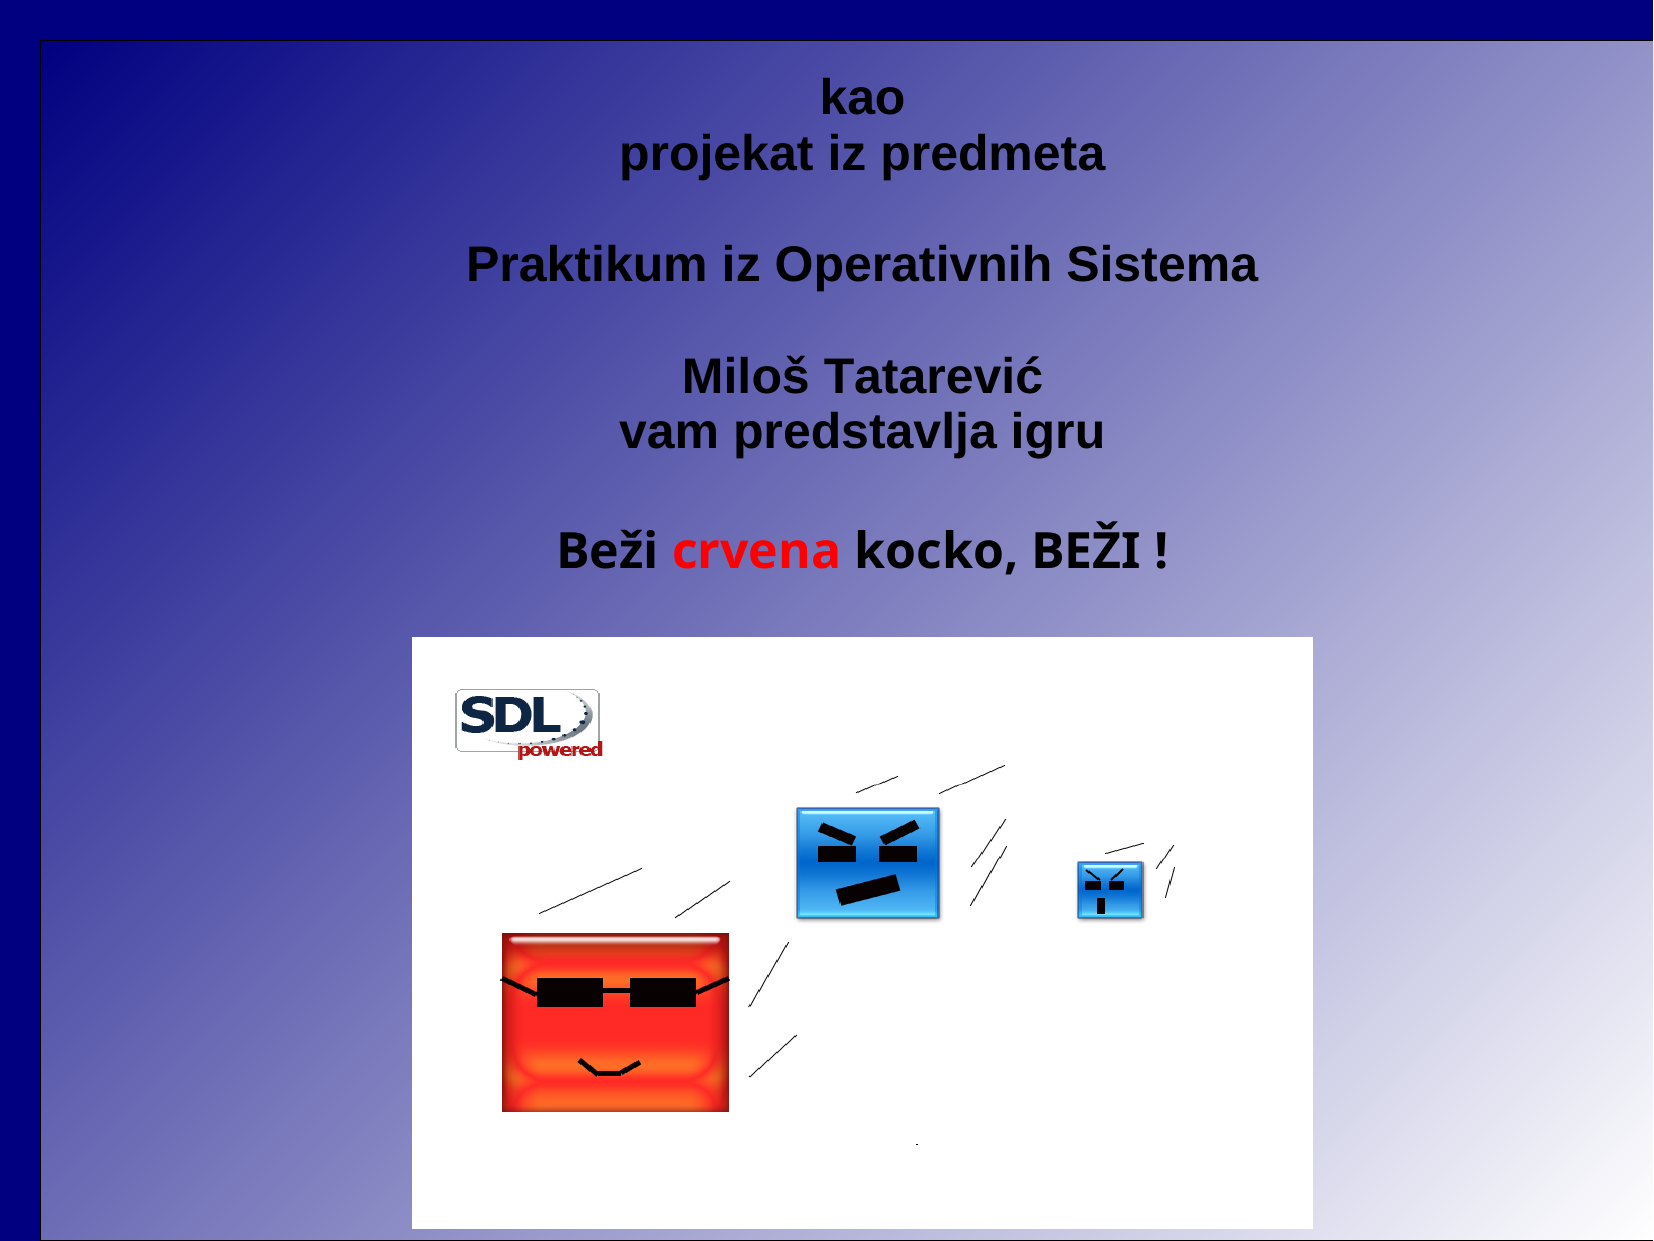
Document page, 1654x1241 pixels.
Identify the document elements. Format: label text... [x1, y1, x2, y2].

text_box [40, 40, 1653, 1241]
picture [412, 637, 1313, 1229]
text_box kao projekat iz predmeta Praktikum iz Operativnih Sistema Miloš Tatarević vam predstavlja igru Beži crvena kocko, BEŽI ! [300, 61, 1426, 594]
